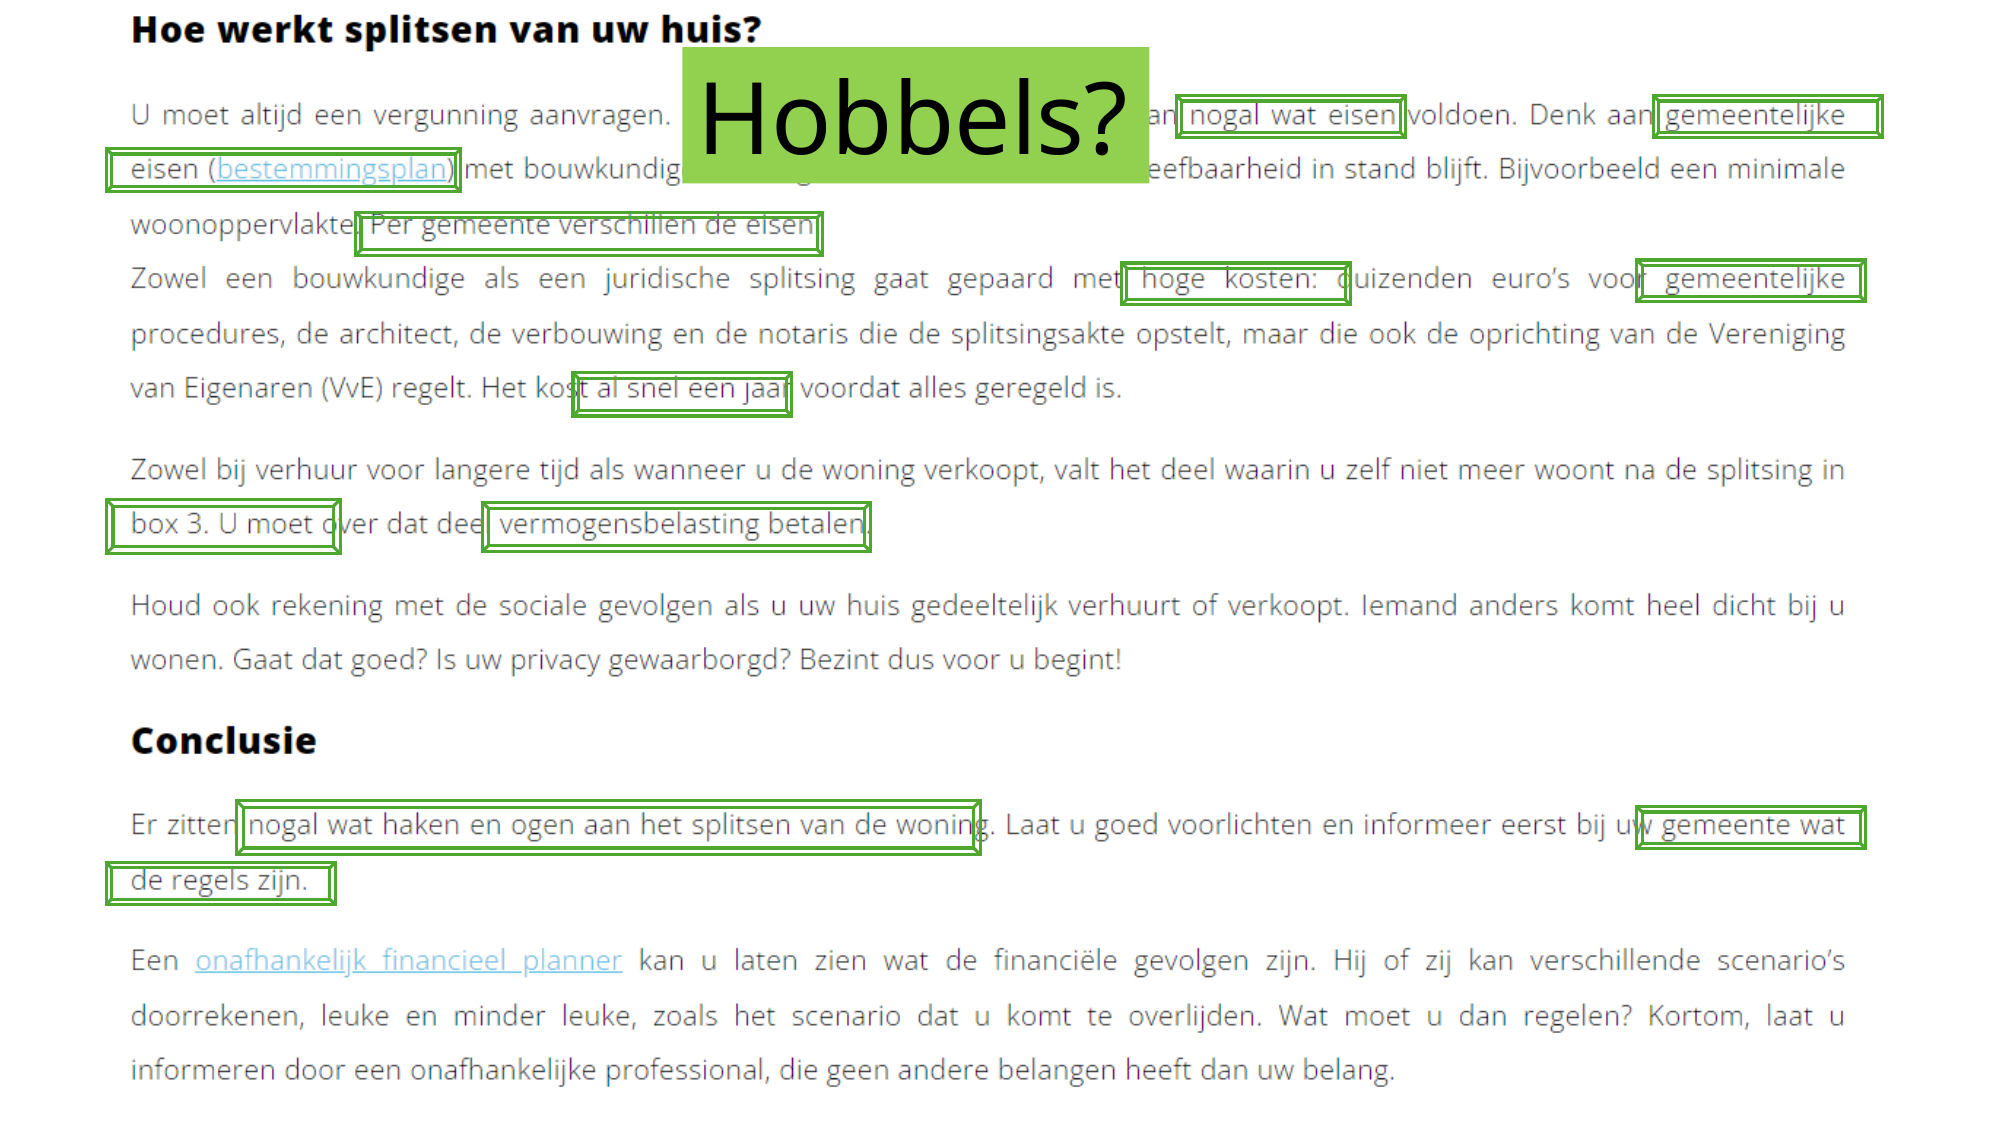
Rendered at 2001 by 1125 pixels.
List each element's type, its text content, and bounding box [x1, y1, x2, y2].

picture [335, 504, 339, 549]
picture [111, 501, 335, 505]
picture [113, 869, 328, 898]
picture [115, 508, 332, 545]
text_box Hobbels? [682, 47, 1150, 184]
picture [113, 156, 454, 185]
picture [106, 0, 1894, 1125]
text_box [601, 255, 856, 316]
picture [111, 548, 335, 552]
